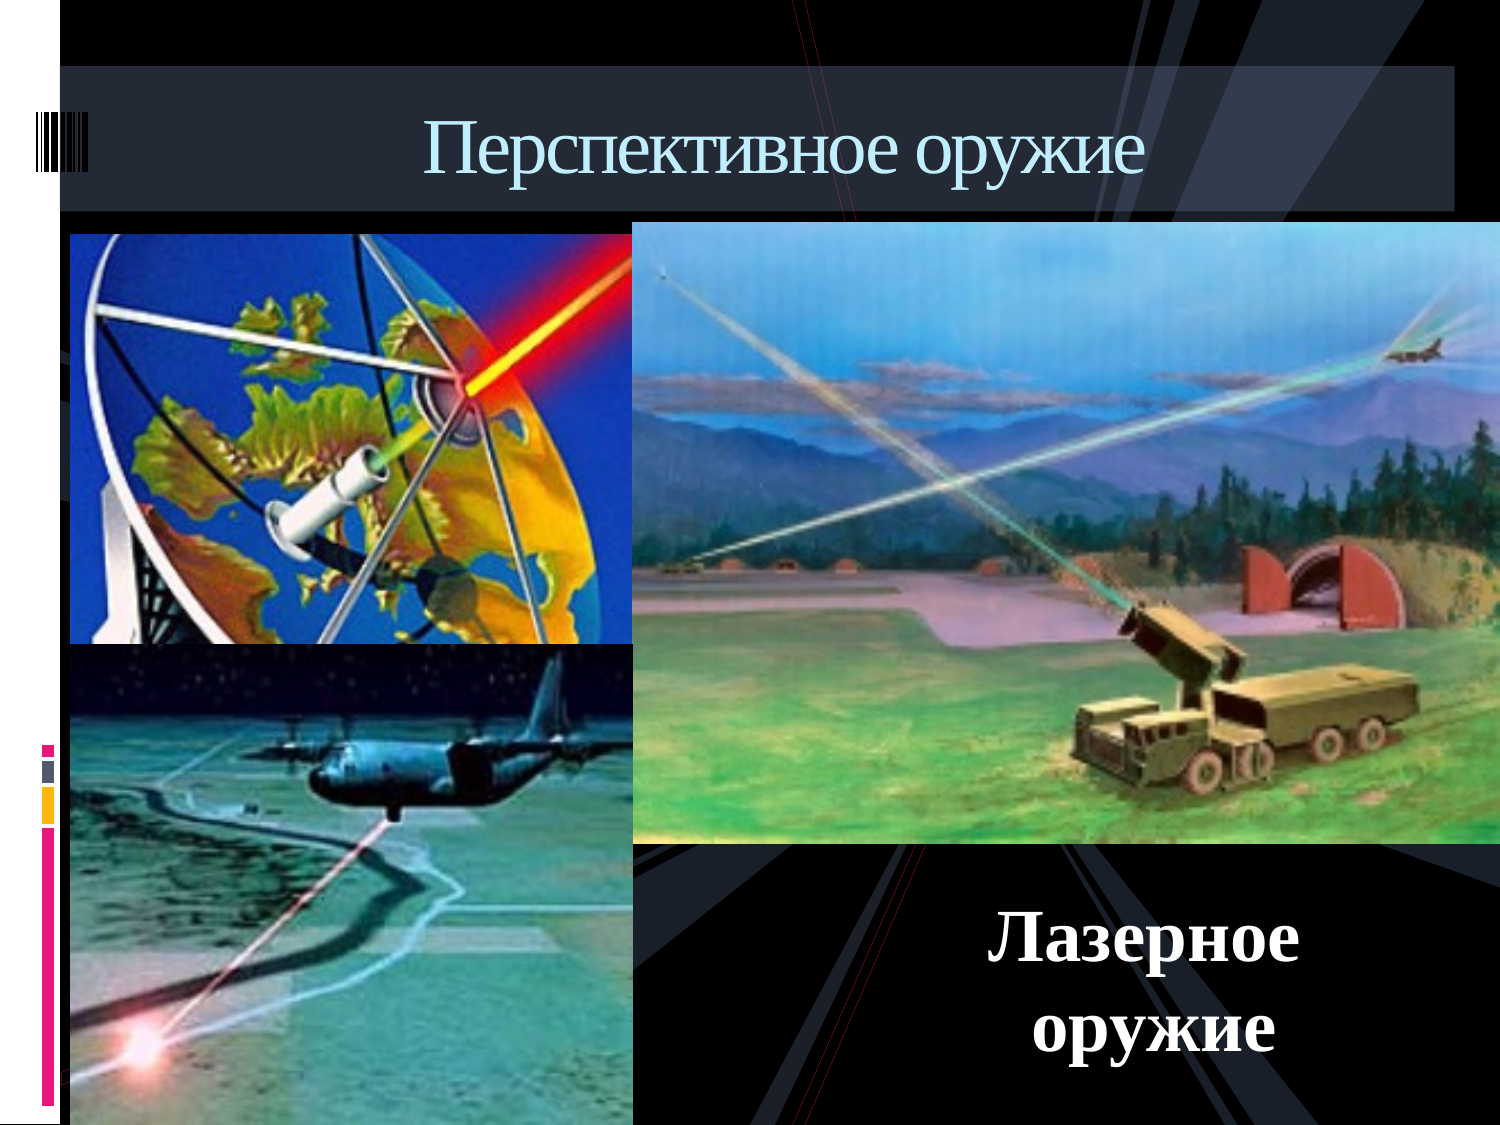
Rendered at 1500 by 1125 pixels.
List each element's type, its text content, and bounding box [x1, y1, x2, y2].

title Перспективное оружие [115, 84, 1454, 212]
text_box Лазерное оружие [843, 878, 1465, 1076]
picture [70, 222, 1500, 1125]
